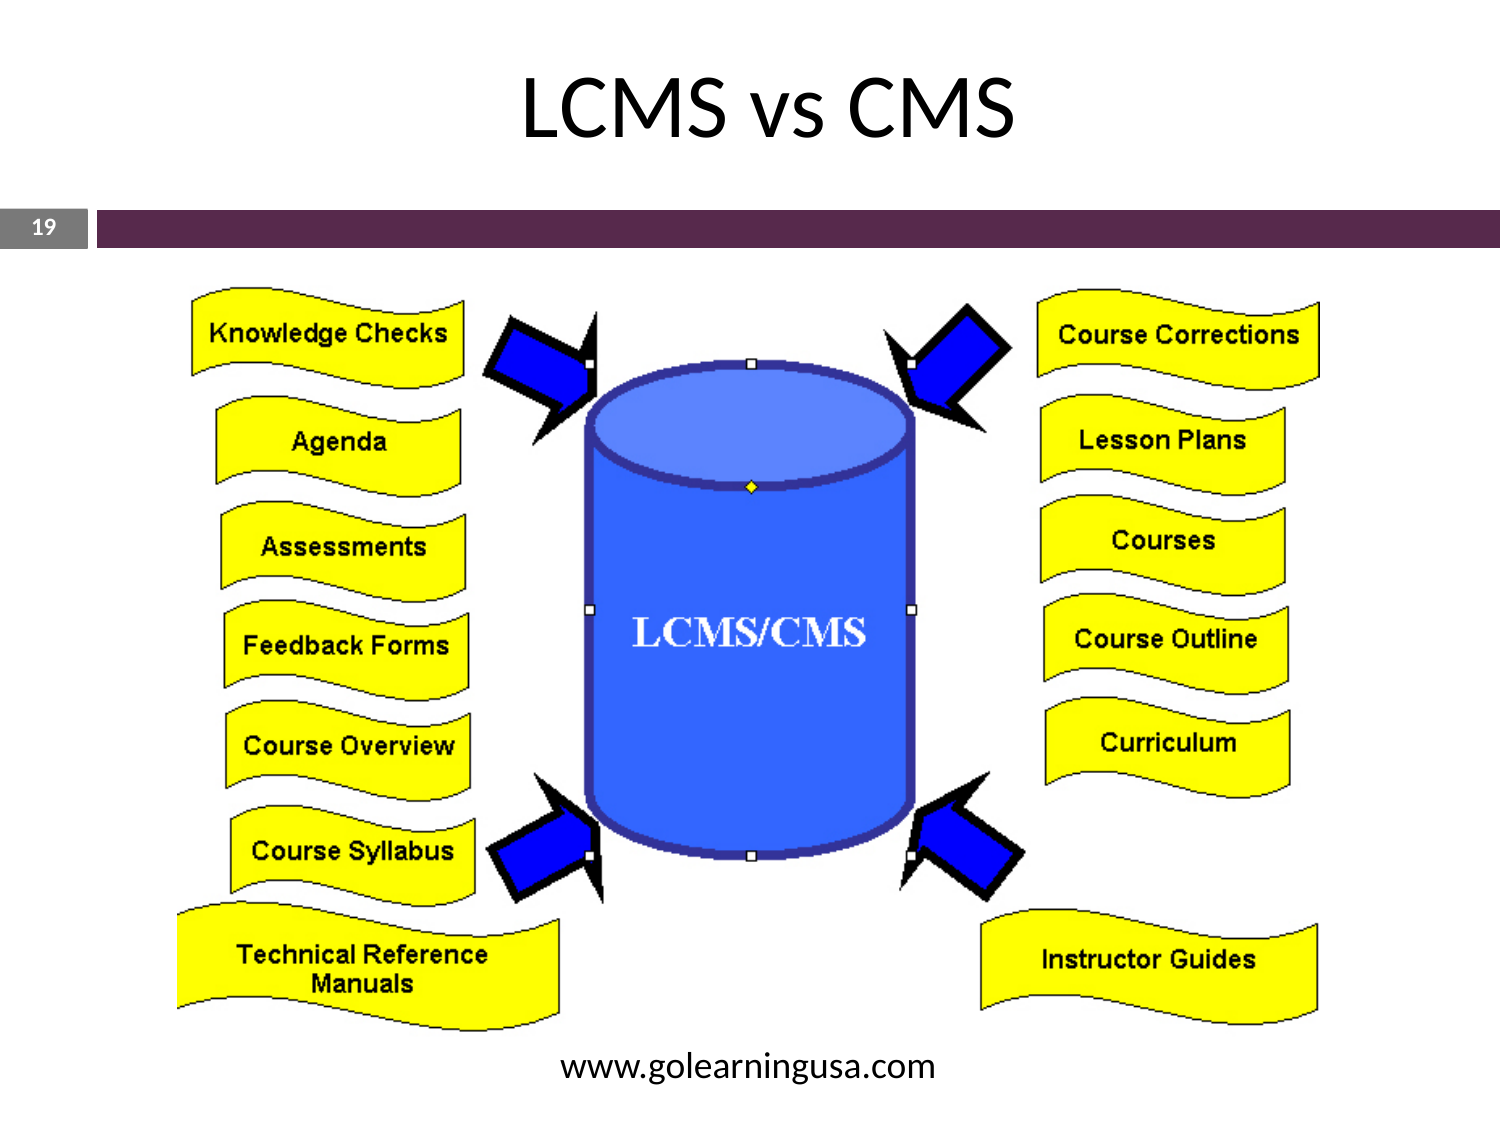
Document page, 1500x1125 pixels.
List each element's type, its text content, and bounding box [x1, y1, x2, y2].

text_box 19 [0, 208, 88, 249]
text_box www.golearningusa.com [545, 1034, 952, 1094]
picture [177, 260, 1320, 1095]
title LCMS vs CMS [100, 19, 1438, 182]
